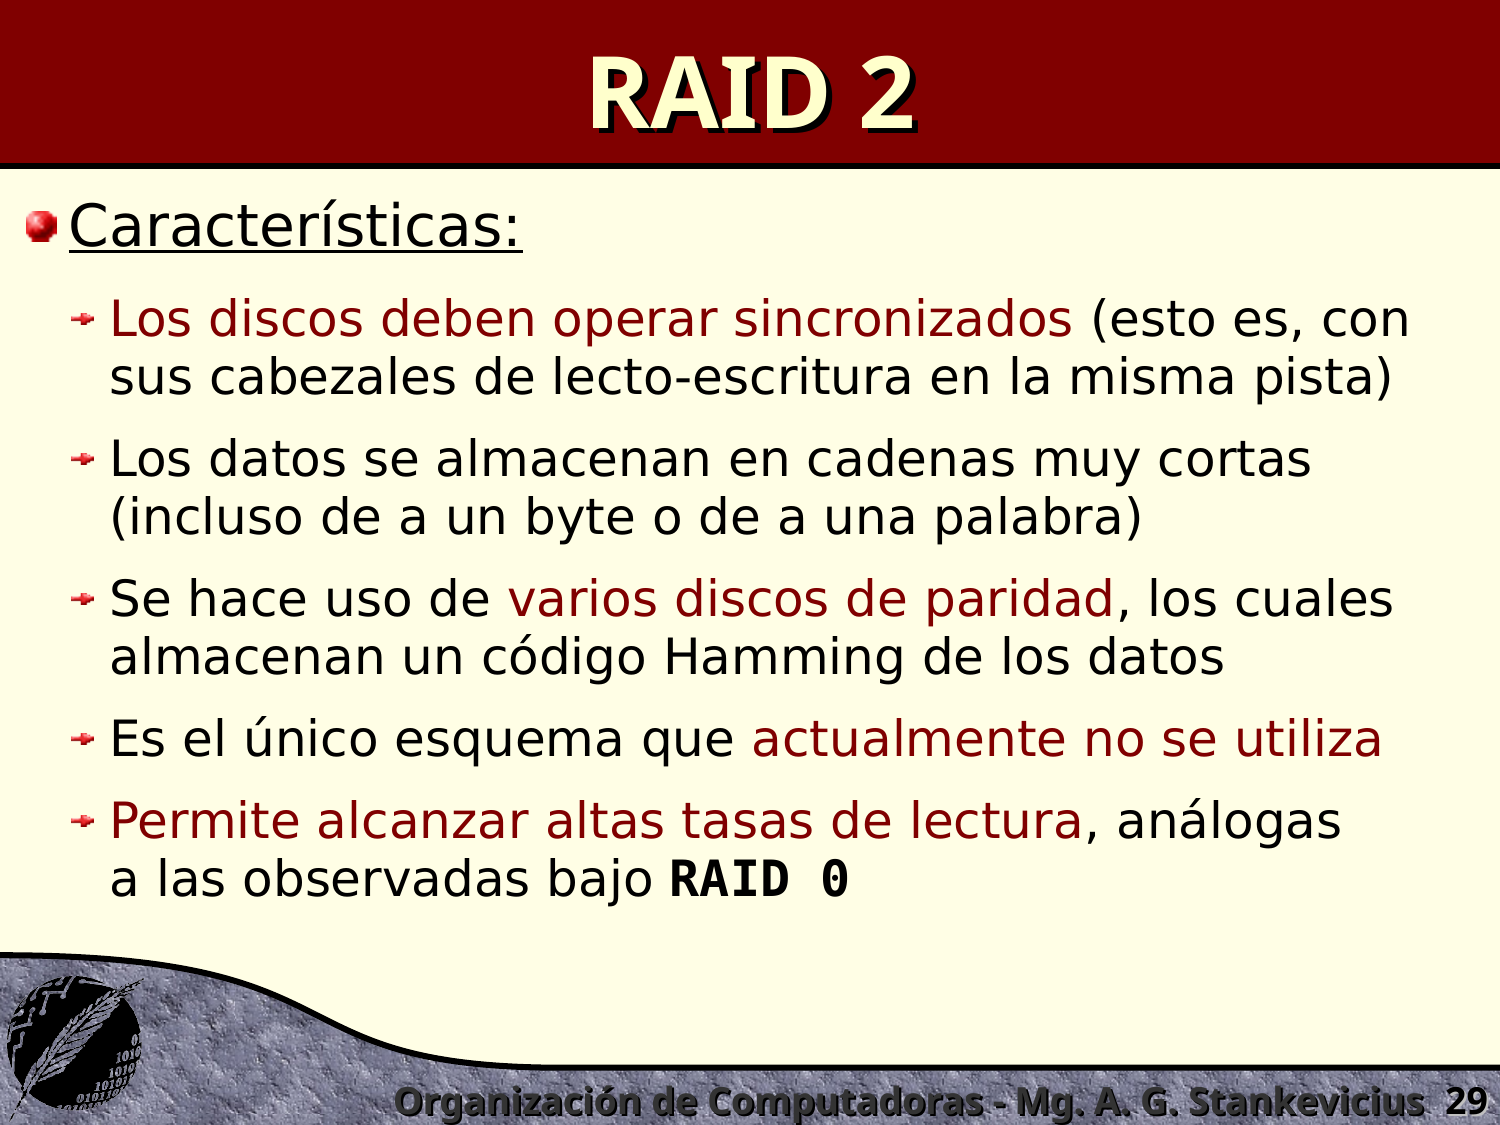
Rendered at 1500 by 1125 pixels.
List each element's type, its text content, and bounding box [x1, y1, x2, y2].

picture [802, 1100, 806, 1110]
list Características: Los discos deben operar sincronizados (esto es, con sus cabezales de lecto-escritura en la misma pista) Los datos se almacenan en cadenas muy cortas (incluso de a un byte o de a una palabra) Se hace uso de varios discos de paridad, los cuales almacenan un código Hamming de los datos Es el único esquema que actualmente no se utiliza Permite alcanzar altas tasas de lectura, análogas a las observadas bajo RAID 0 [11, 192, 1486, 935]
picture [448, 1100, 455, 1110]
picture [1058, 1100, 1065, 1110]
picture [0, 959, 1500, 1125]
title RAID 2 [15, 5, 1485, 160]
